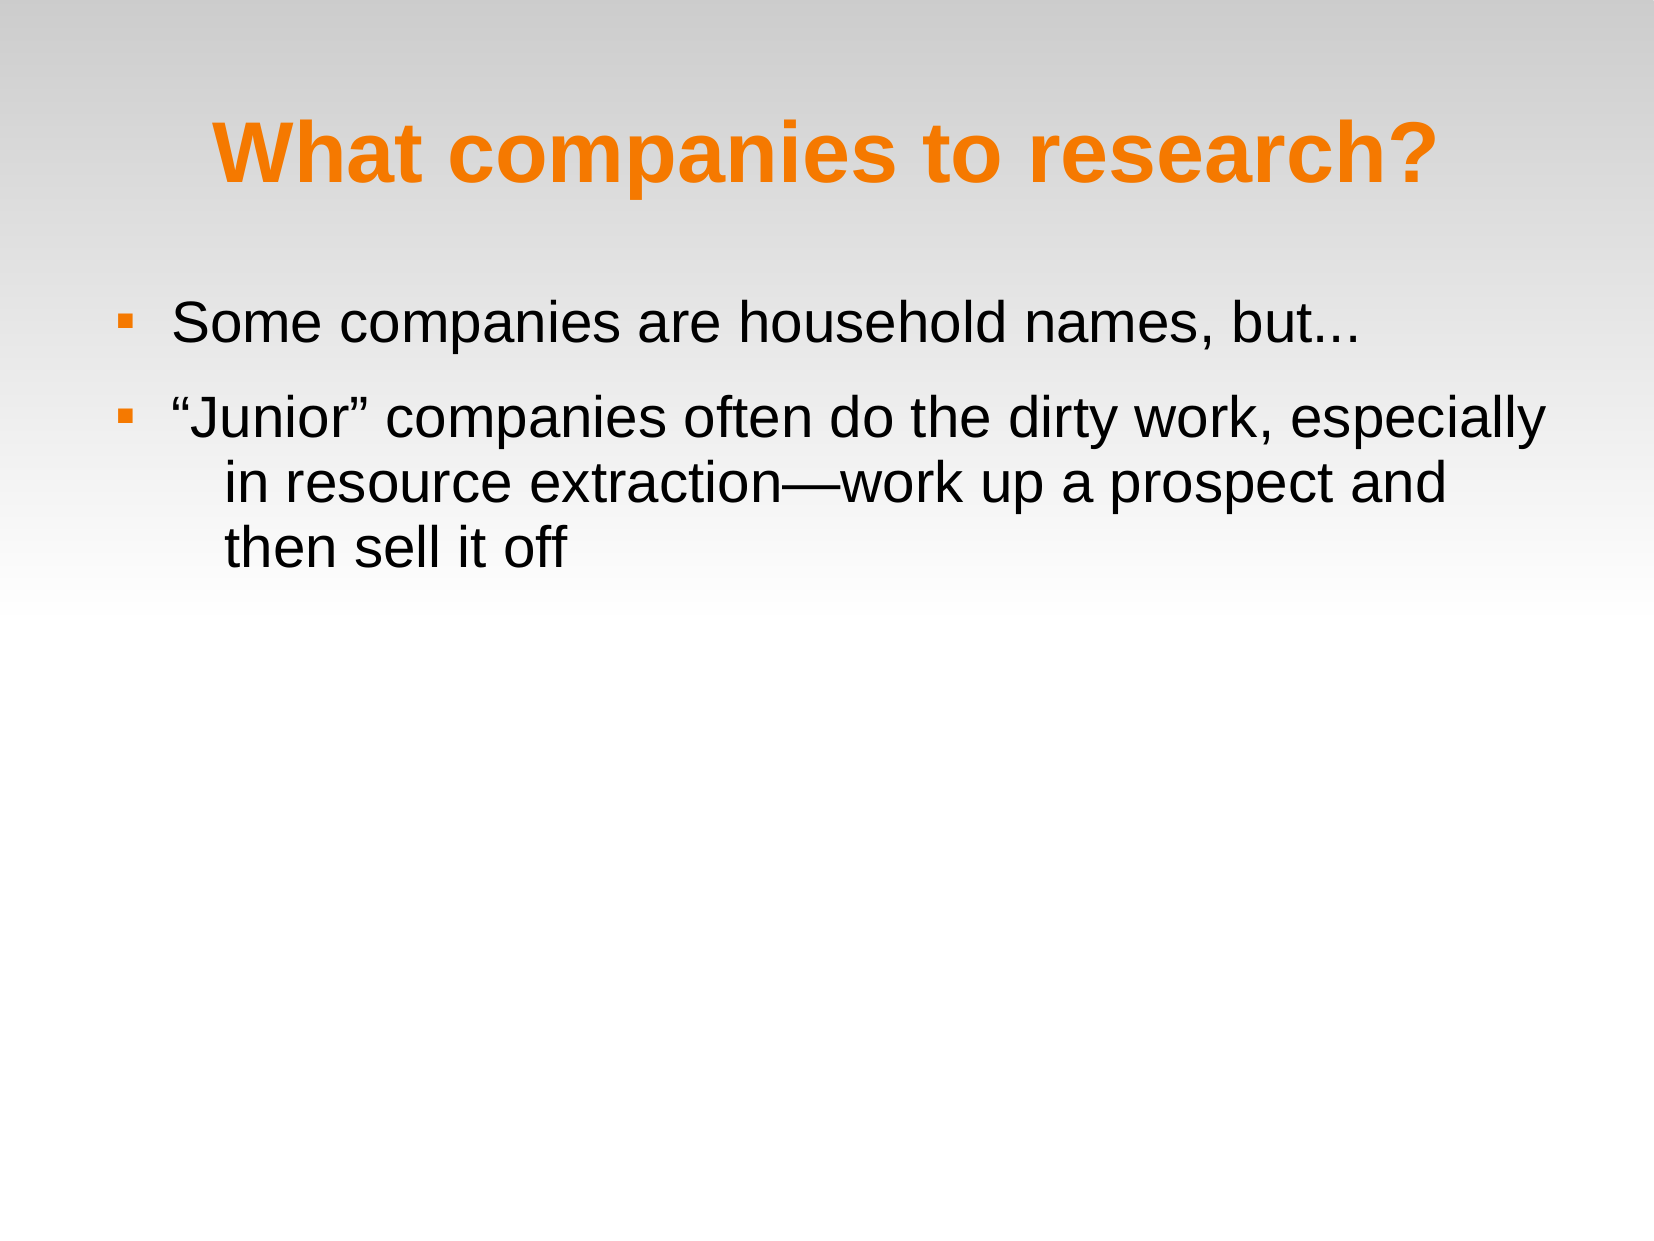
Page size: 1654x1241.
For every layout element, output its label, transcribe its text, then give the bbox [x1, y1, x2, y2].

list Some companies are household names, but... “Junior” companies often do the dirty work, especially in resource extraction—work up a prospect and then sell it off [82, 290, 1571, 1109]
title What companies to research? [82, 49, 1571, 257]
